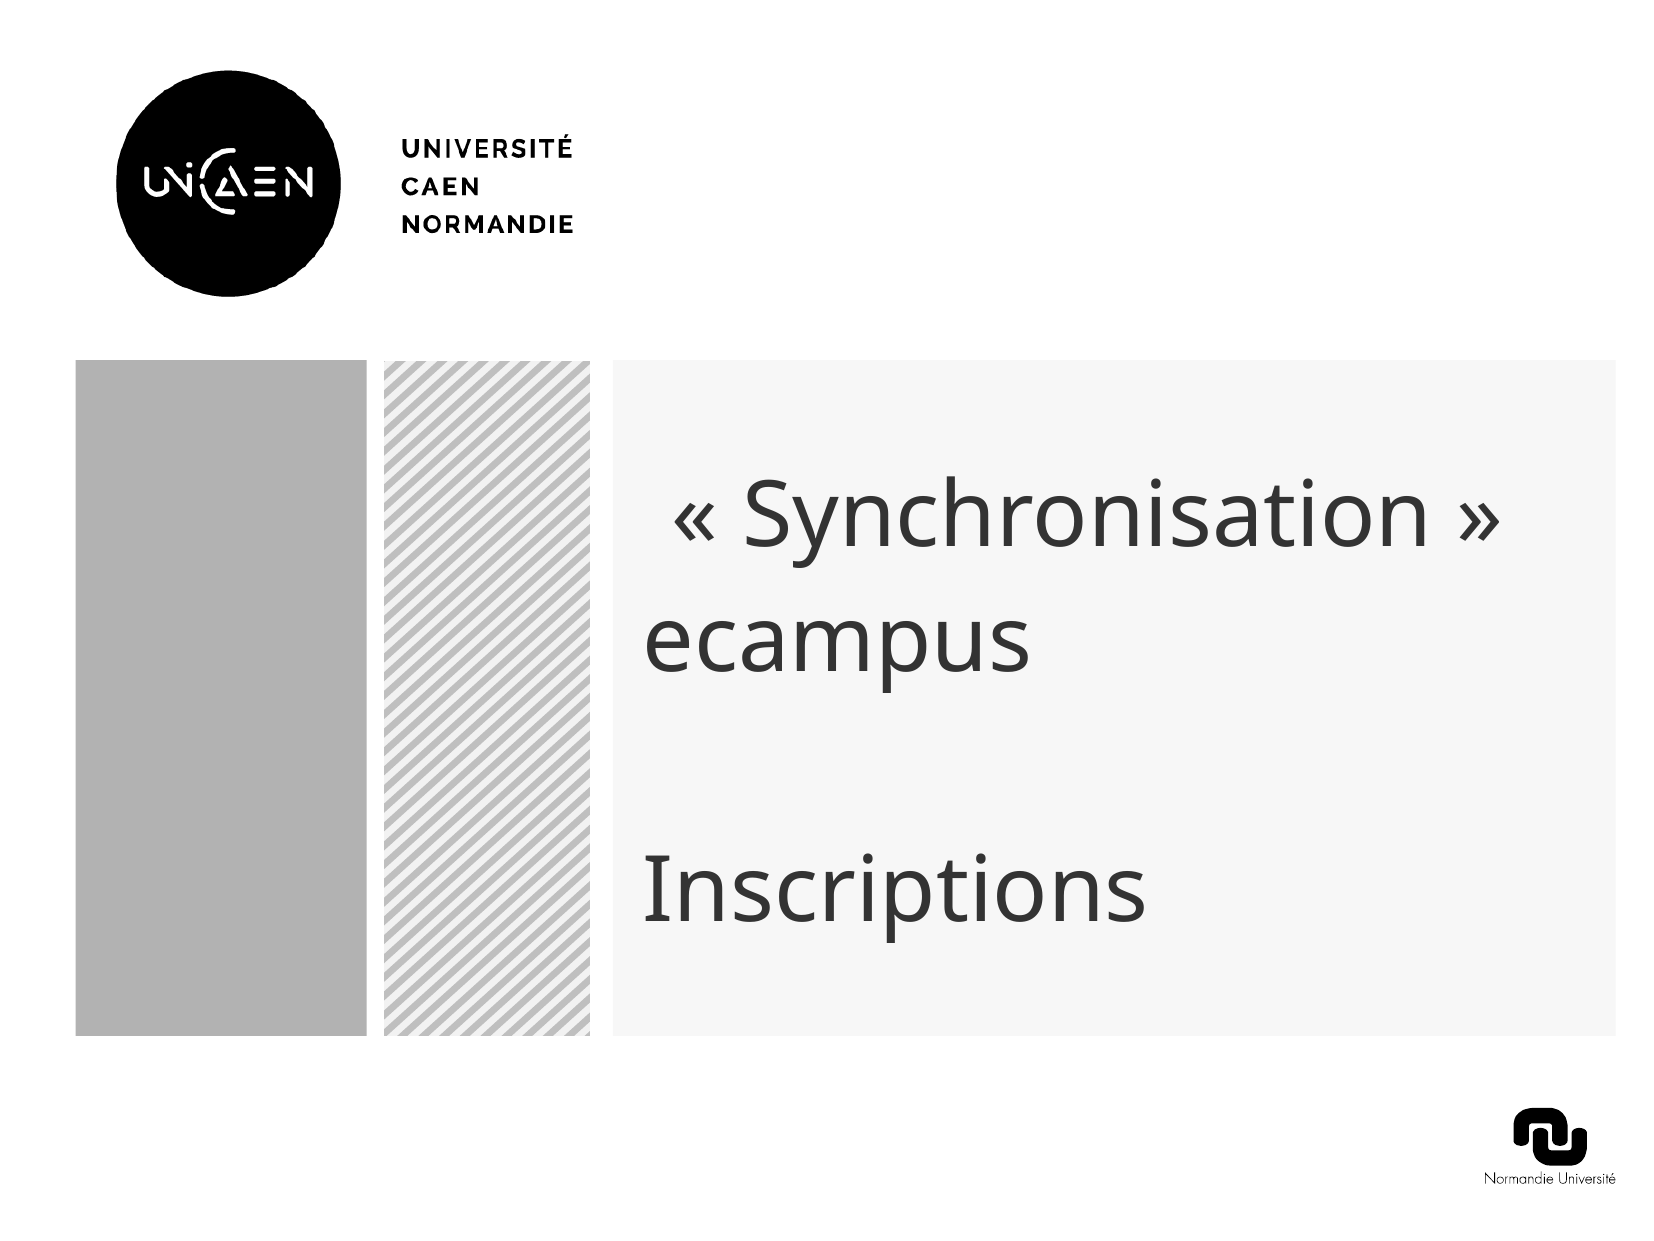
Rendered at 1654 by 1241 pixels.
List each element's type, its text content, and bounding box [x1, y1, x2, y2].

picture [69, 20, 351, 347]
picture [383, 20, 592, 347]
title « Synchronisation » ecampus Inscriptions [612, 360, 1619, 1038]
